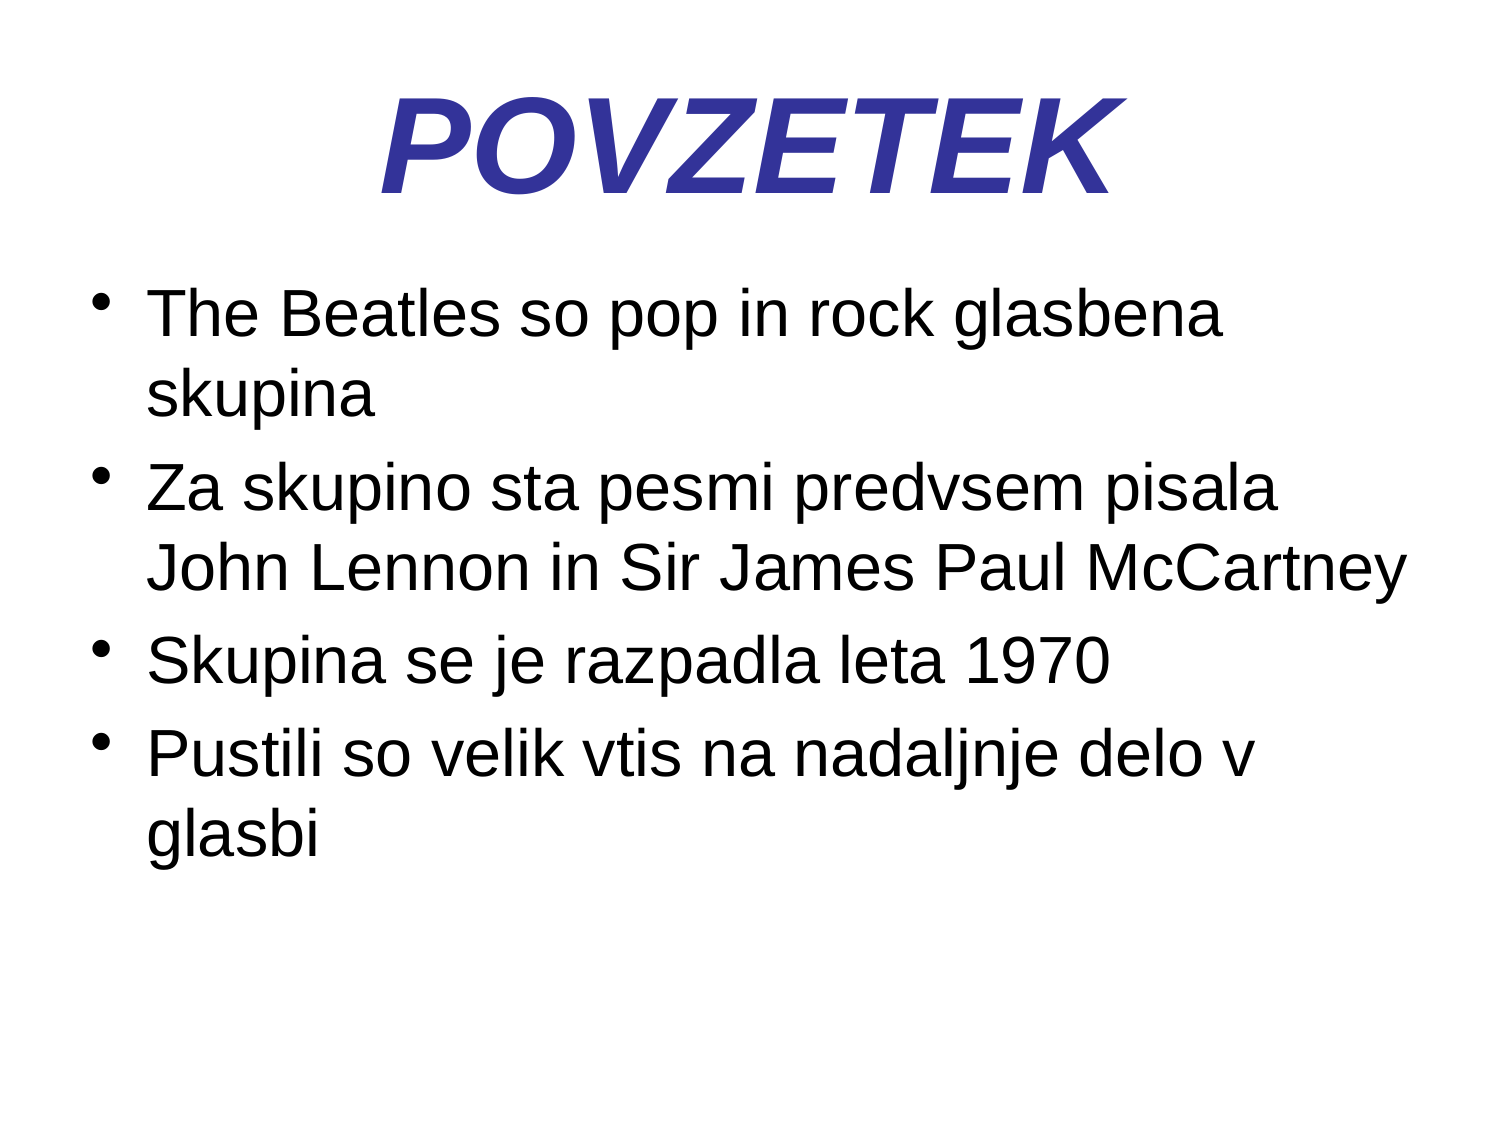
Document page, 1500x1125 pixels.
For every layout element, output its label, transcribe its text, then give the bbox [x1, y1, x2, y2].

list The Beatles so pop in rock glasbena skupina Za skupino sta pesmi predvsem pisala John Lennon in Sir James Paul McCartney Skupina se je razpadla leta 1970 Pustili so velik vtis na nadaljnje delo v glasbi [75, 262, 1425, 1005]
title POVZETEK [75, 45, 1425, 233]
